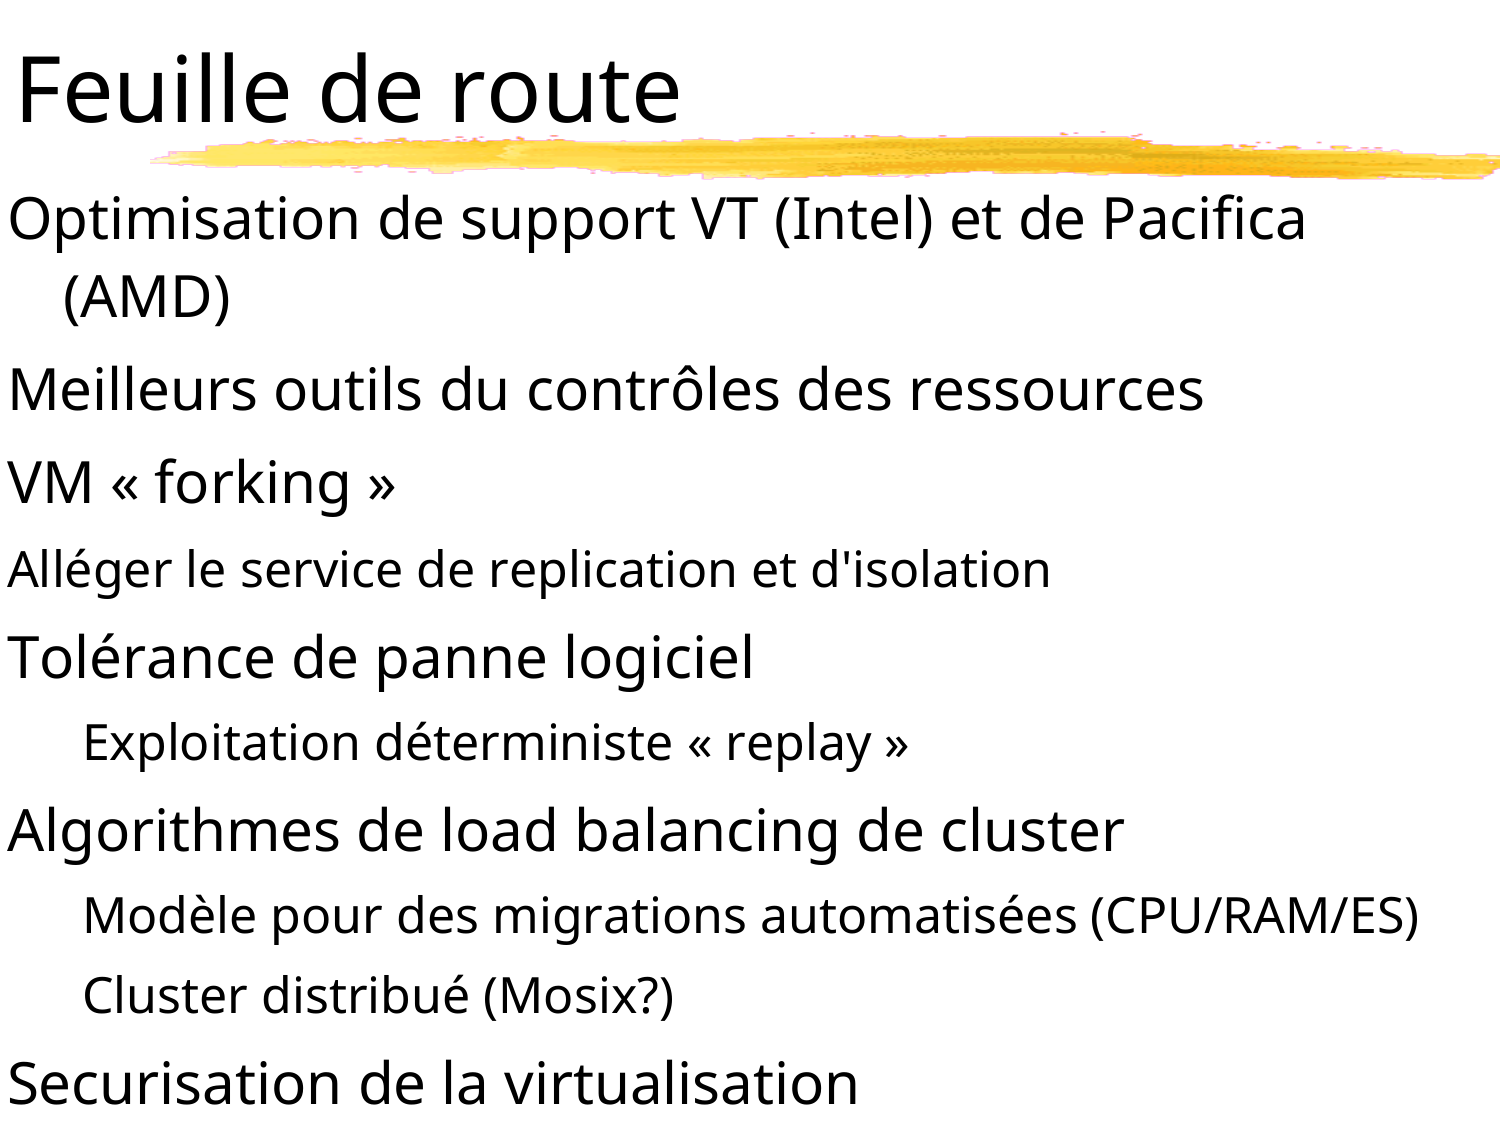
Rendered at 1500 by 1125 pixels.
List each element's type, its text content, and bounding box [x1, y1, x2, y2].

picture [150, 152, 1500, 169]
title Feuille de route [0, 0, 1500, 152]
list Optimisation de support VT (Intel) et de Pacifica (AMD) Meilleurs outils du contrôles des ressources VM « forking » Alléger le service de replication et d'isolation Tolérance de panne logiciel Exploitation déterministe « replay » Algorithmes de load balancing de cluster Modèle pour des migrations automatisées (CPU/RAM/ES) Cluster distribué (Mosix?) Securisation de la virtualisation Multi-level secure Xen [0, 169, 1500, 1084]
